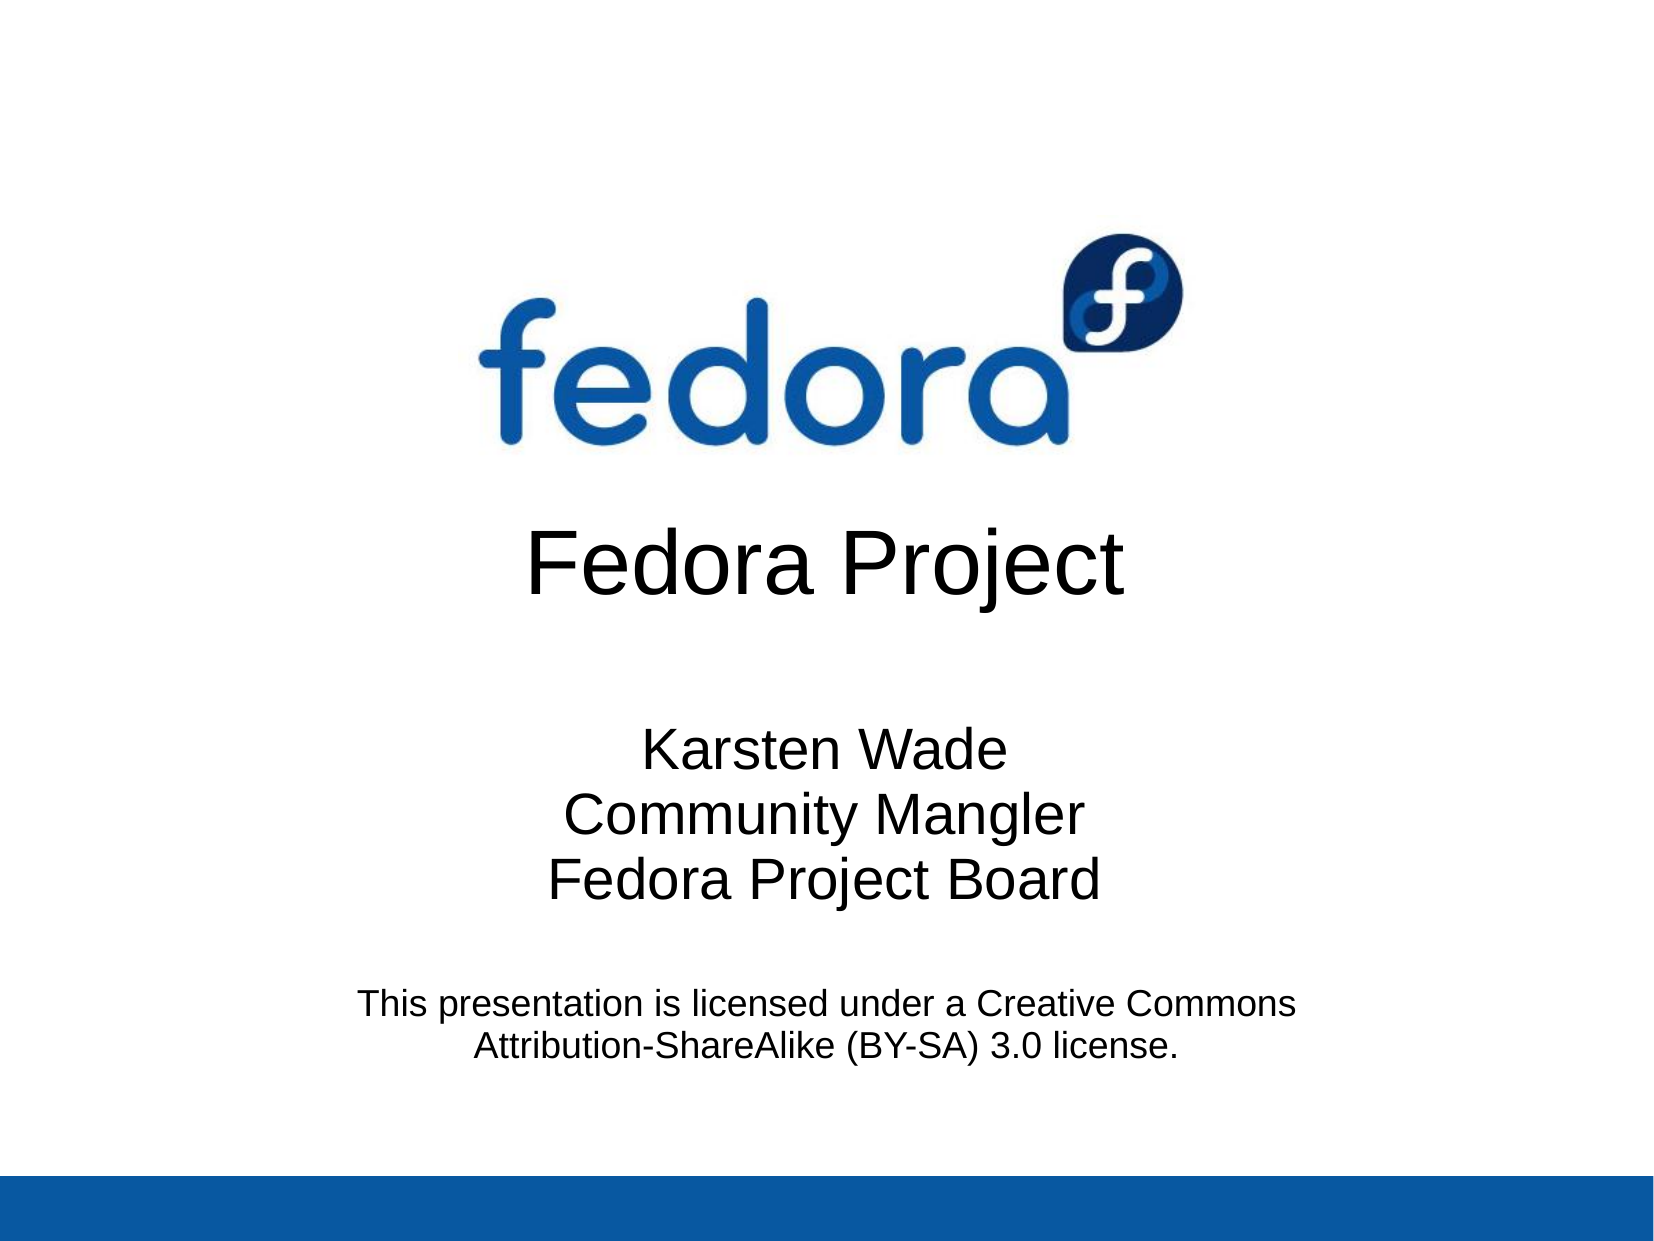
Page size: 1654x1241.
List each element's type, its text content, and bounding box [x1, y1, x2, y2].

title Fedora Project Karsten Wade Community Mangler Fedora Project Board [0, 79, 1651, 1139]
picture [0, 1176, 1654, 1241]
text_box This presentation is licensed under a Creative Commons Attribution-ShareAlike (BY-SA) 3.0 license. [226, 975, 1427, 1074]
picture [458, 215, 1196, 467]
